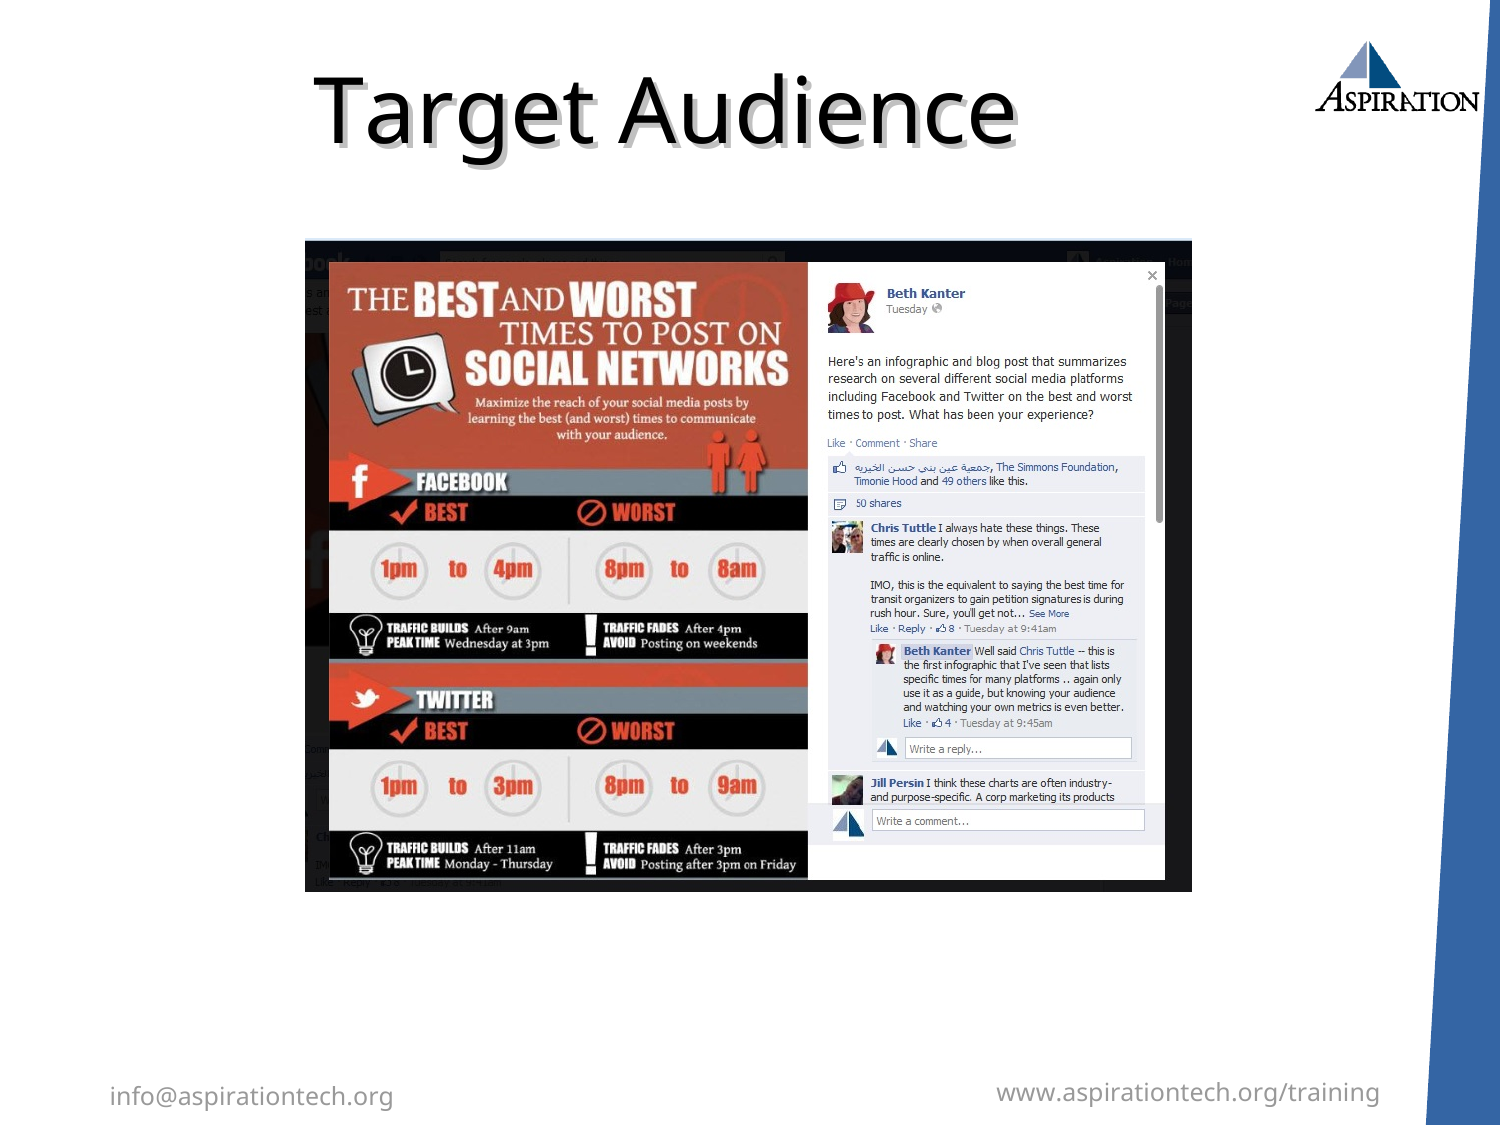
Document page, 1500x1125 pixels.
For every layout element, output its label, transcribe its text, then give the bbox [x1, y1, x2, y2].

picture [1315, 41, 1480, 120]
title Target Audience [49, 19, 1284, 206]
picture [305, 238, 1192, 892]
